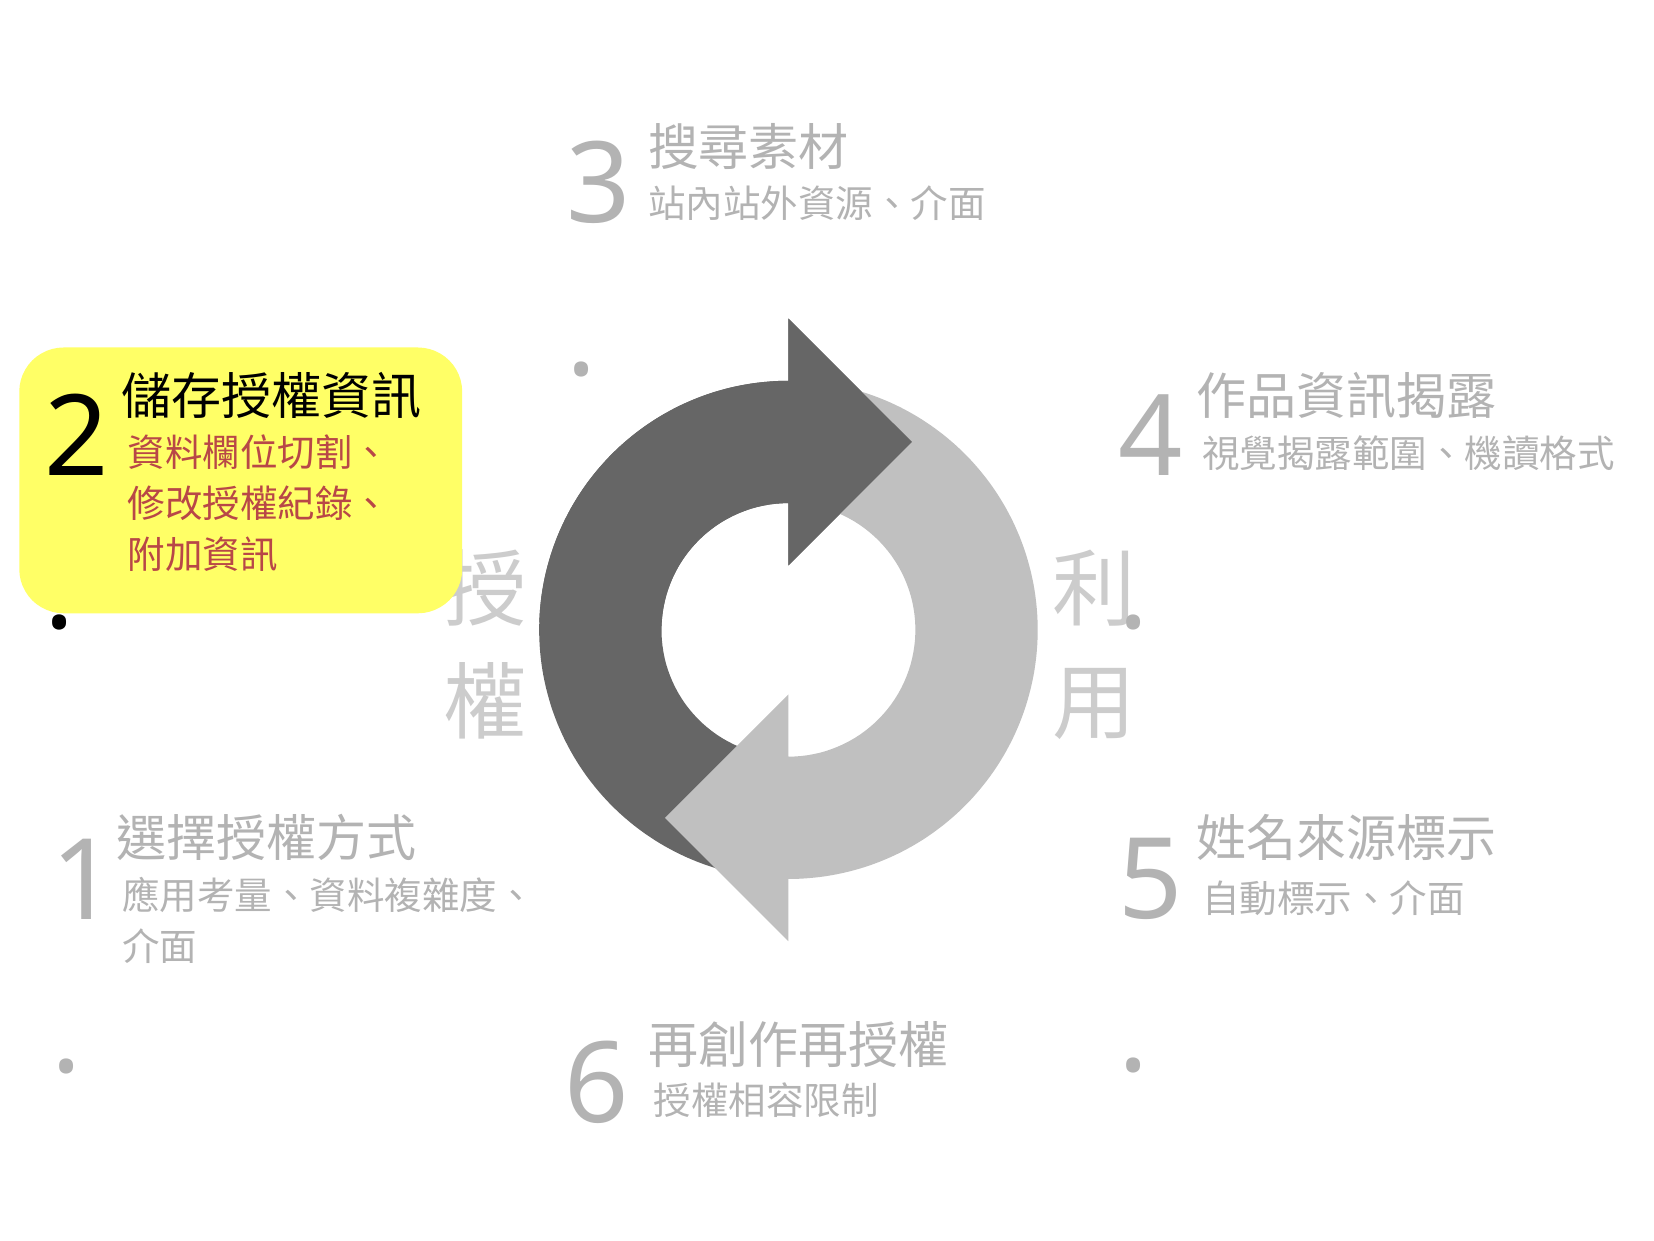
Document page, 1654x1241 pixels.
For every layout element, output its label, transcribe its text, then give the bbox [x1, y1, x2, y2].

text_box [19, 347, 463, 614]
text_box 2. [29, 347, 141, 500]
text_box 儲存授權資訊 [141, 353, 440, 437]
text_box 資料欄位切割、 修改授權紀錄、附加資訊 [113, 419, 408, 582]
